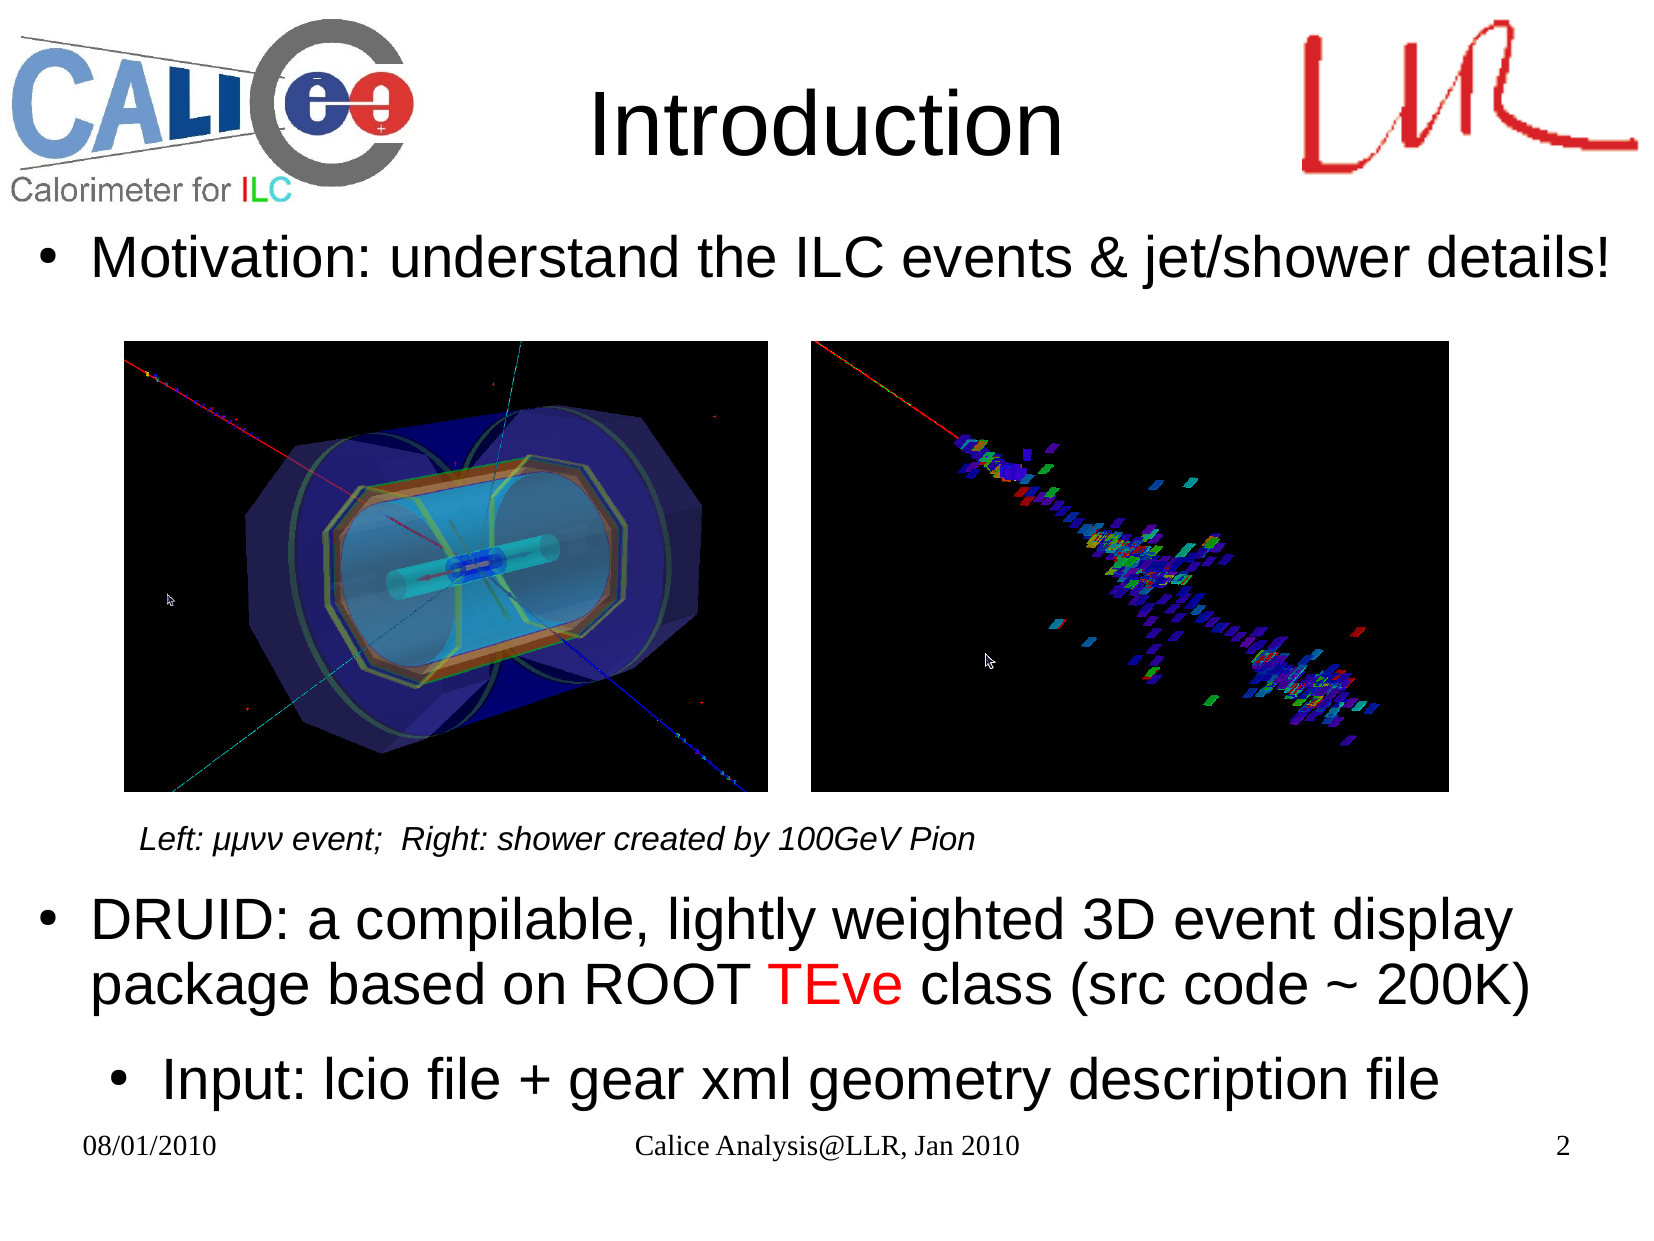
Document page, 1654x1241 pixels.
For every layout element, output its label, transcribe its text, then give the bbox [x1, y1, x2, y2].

text_box Left: μμνν event; Right: shower created by 100GeV Pion [112, 813, 1276, 875]
picture [5, 11, 417, 206]
title Introduction [82, 27, 1571, 220]
picture [1302, 5, 1648, 198]
list Motivation: understand the ILC events & jet/shower details! DRUID: a compilable, lightly weighted 3D event display package based on ROOT TEve class (src code ~ 200K) Input: lcio file + gear xml geometry description file [19, 225, 1633, 1112]
picture [124, 341, 768, 792]
picture [811, 341, 1449, 792]
